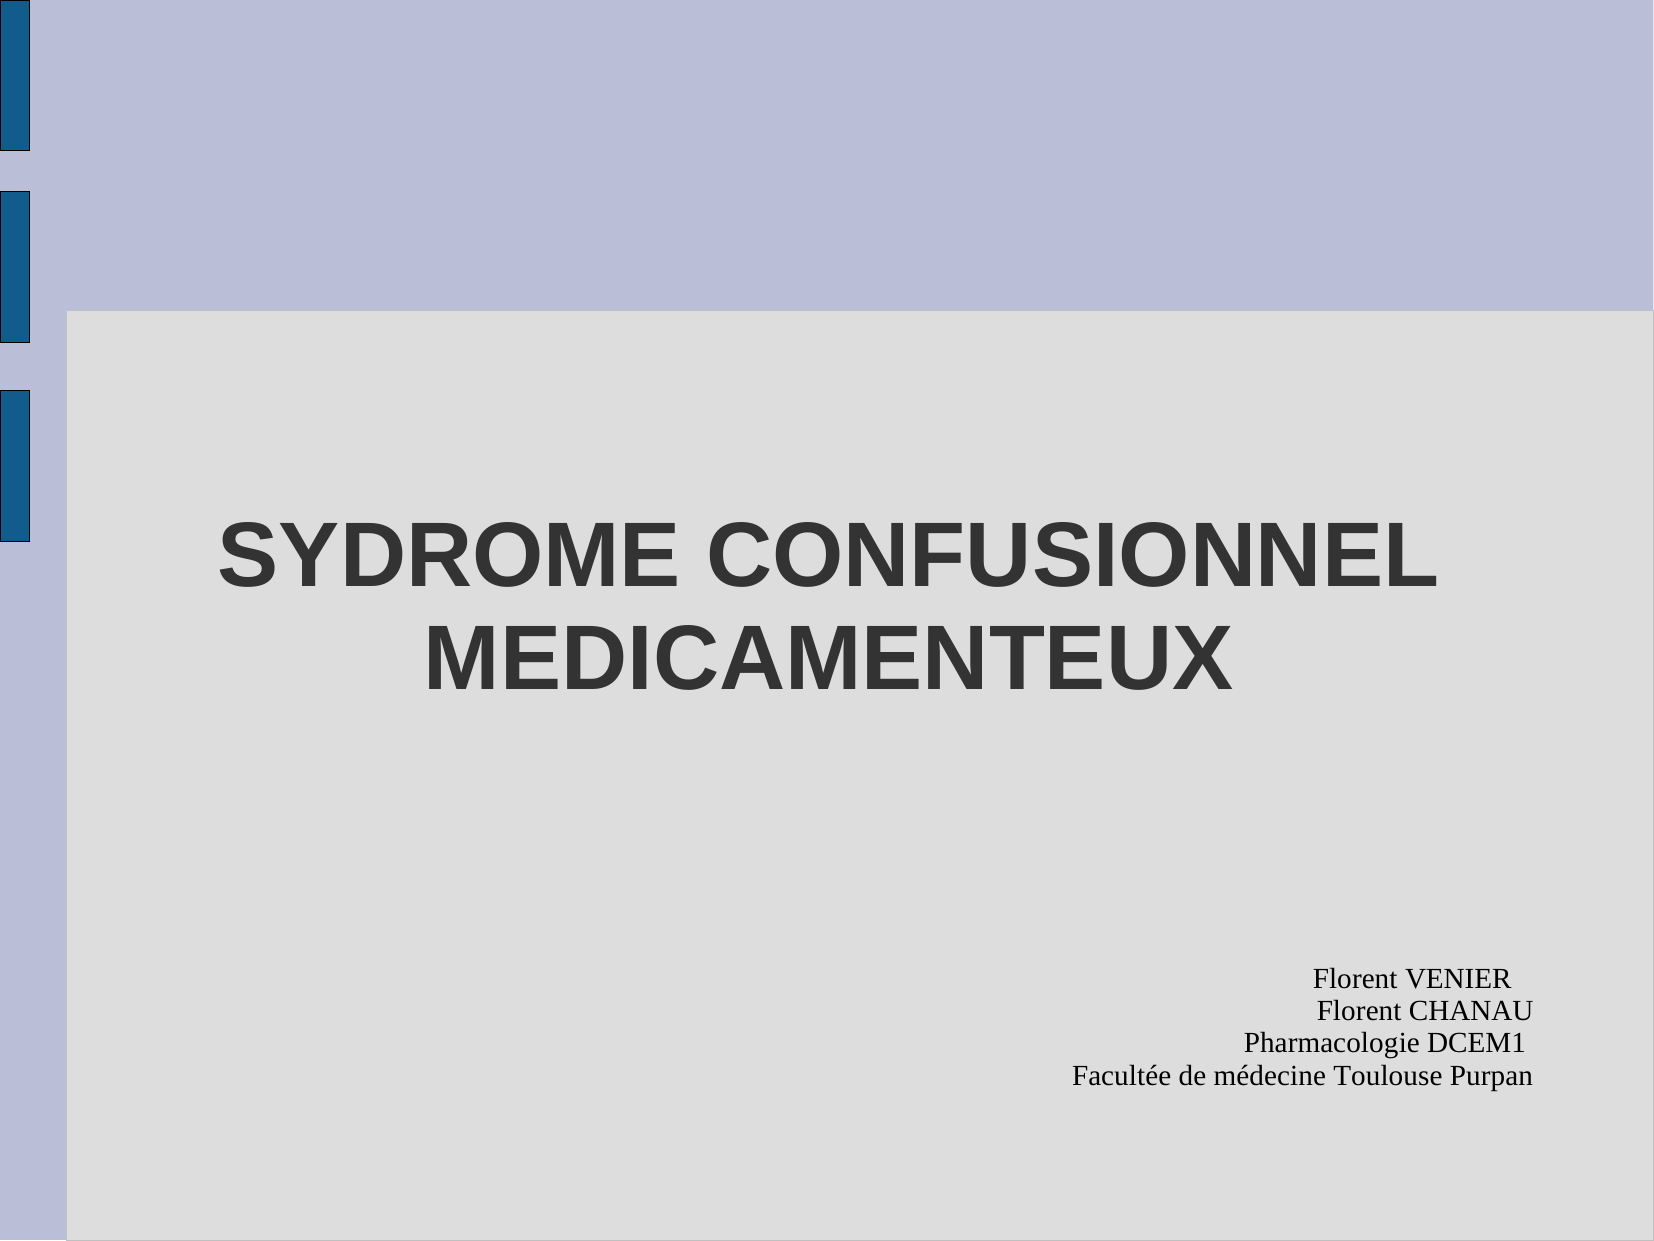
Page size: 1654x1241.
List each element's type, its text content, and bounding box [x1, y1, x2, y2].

subtitle Florent VENIER Florent CHANAU Pharmacologie DCEM1 Facultée de médecine Toulouse Purpan [121, 352, 1534, 1119]
